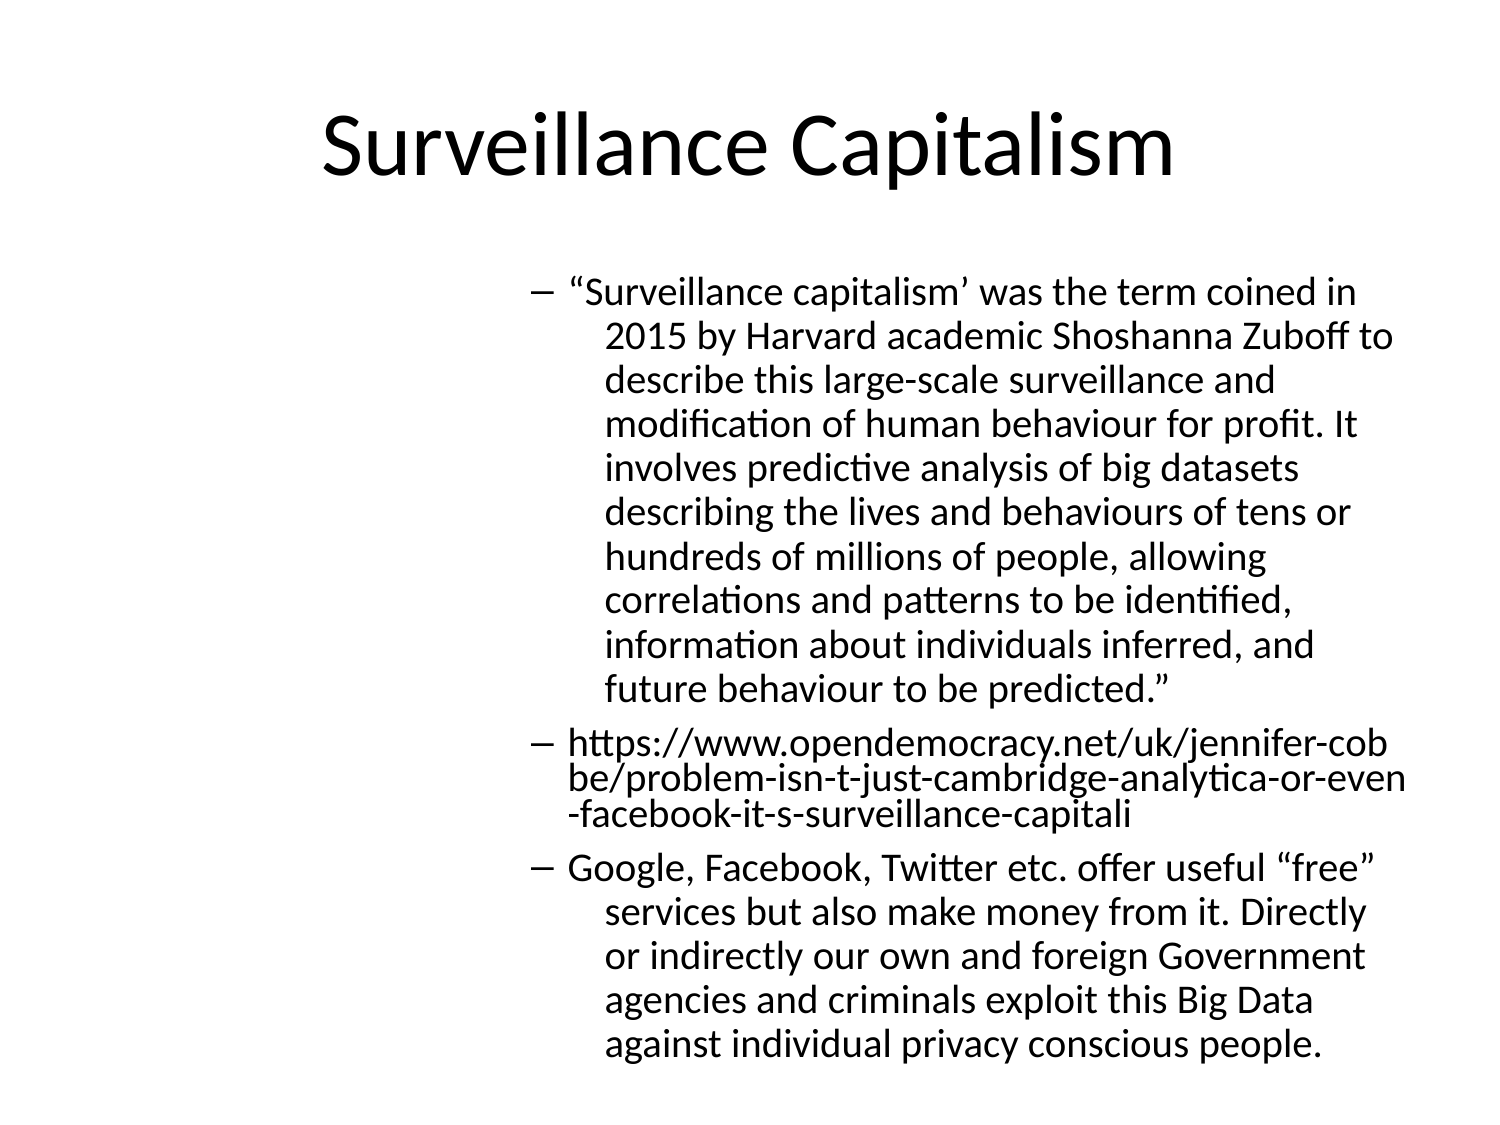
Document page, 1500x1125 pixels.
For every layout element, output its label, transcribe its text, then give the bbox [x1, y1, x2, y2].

title Surveillance Capitalism [75, 45, 1426, 233]
list “Surveillance capitalism’ was the term coined in 2015 by Harvard academic Shoshanna Zuboff to describe this large-scale surveillance and modification of human behaviour for profit. It involves predictive analysis of big datasets describing the lives and behaviours of tens or hundreds of millions of people, allowing correlations and patterns to be identified, information about individuals inferred, and future behaviour to be predicted.” https://www.opendemocracy.net/uk/jennifer-cobbe/problem-isn-t-just-cambridge-analytica-or-even-facebook-it-s-surveillance-capitali Google, Facebook, Twitter etc. offer useful “free” services but also make money from it. Directly or indirectly our own and foreign Government agencies and criminals exploit this Big Data against individual privacy conscious people. [75, 262, 1426, 1005]
